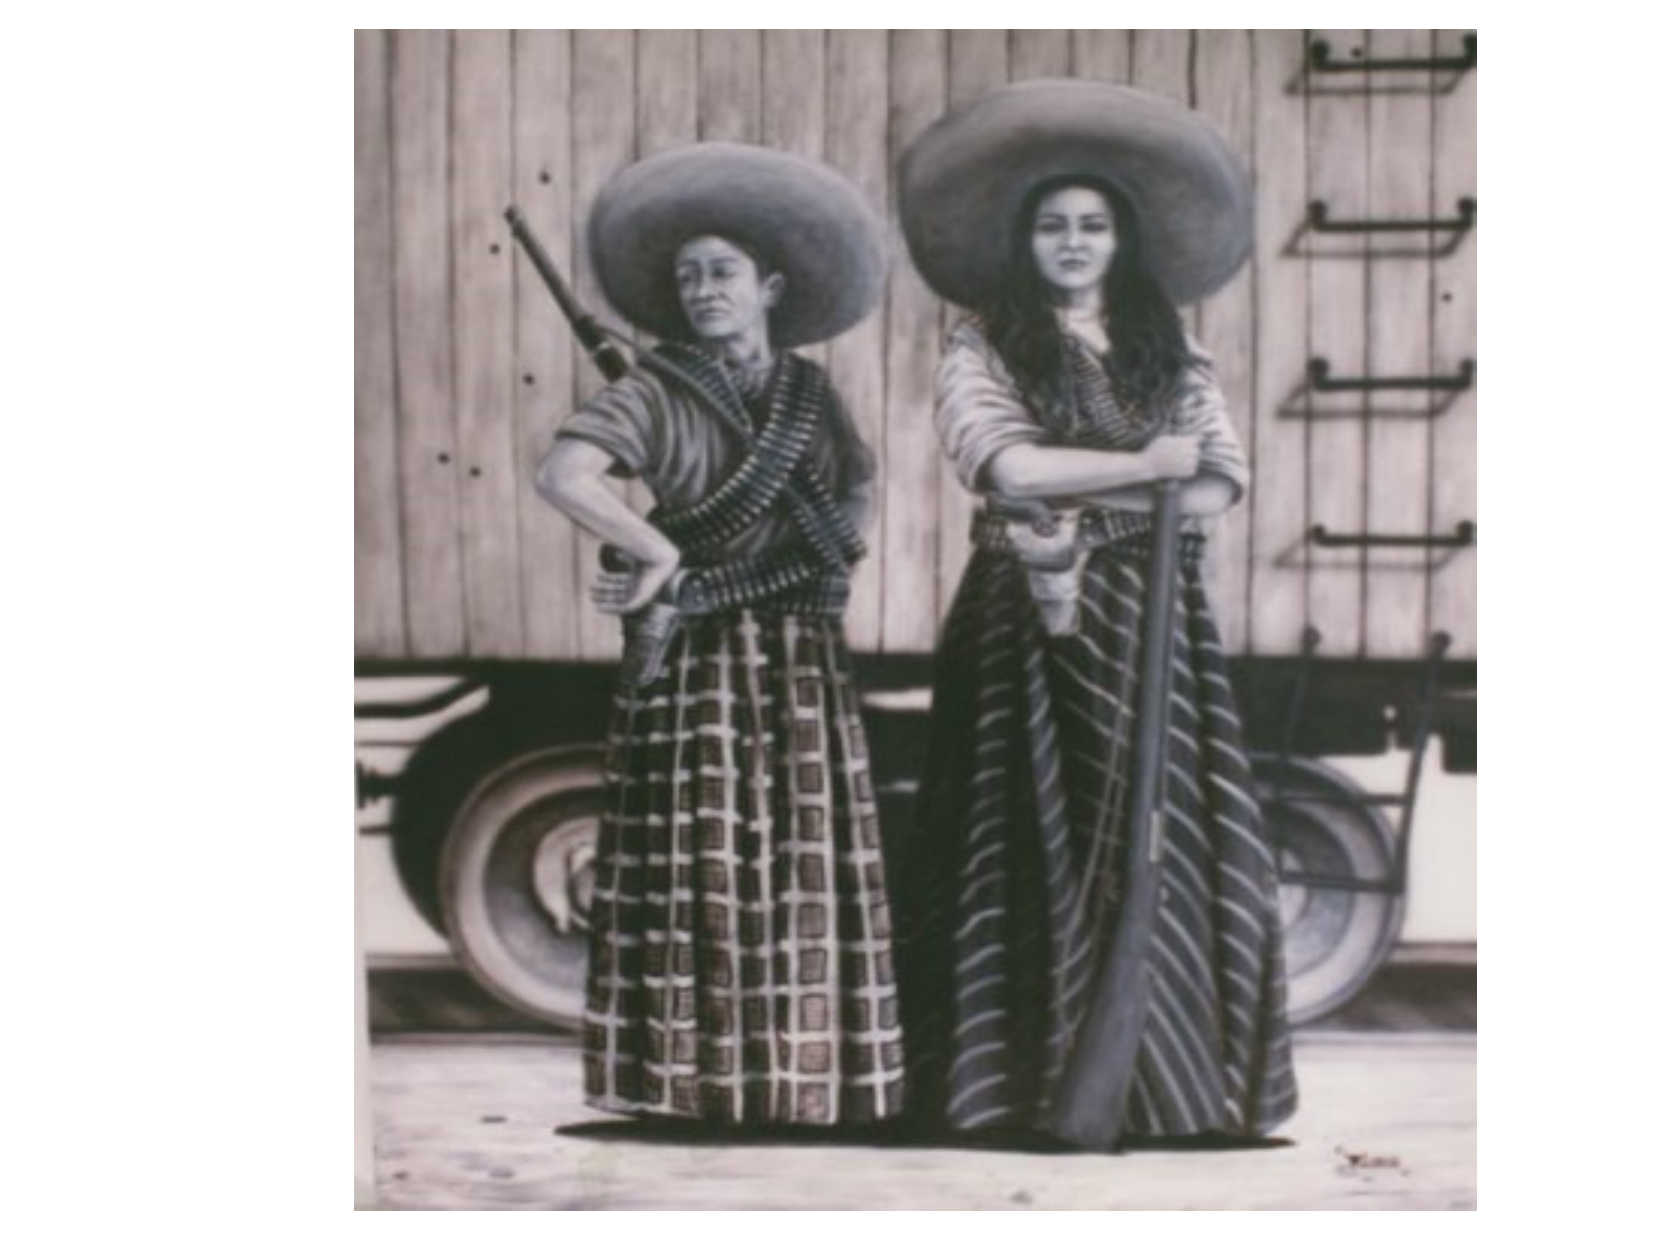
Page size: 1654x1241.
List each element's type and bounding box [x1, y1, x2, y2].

picture [354, 29, 1477, 1211]
